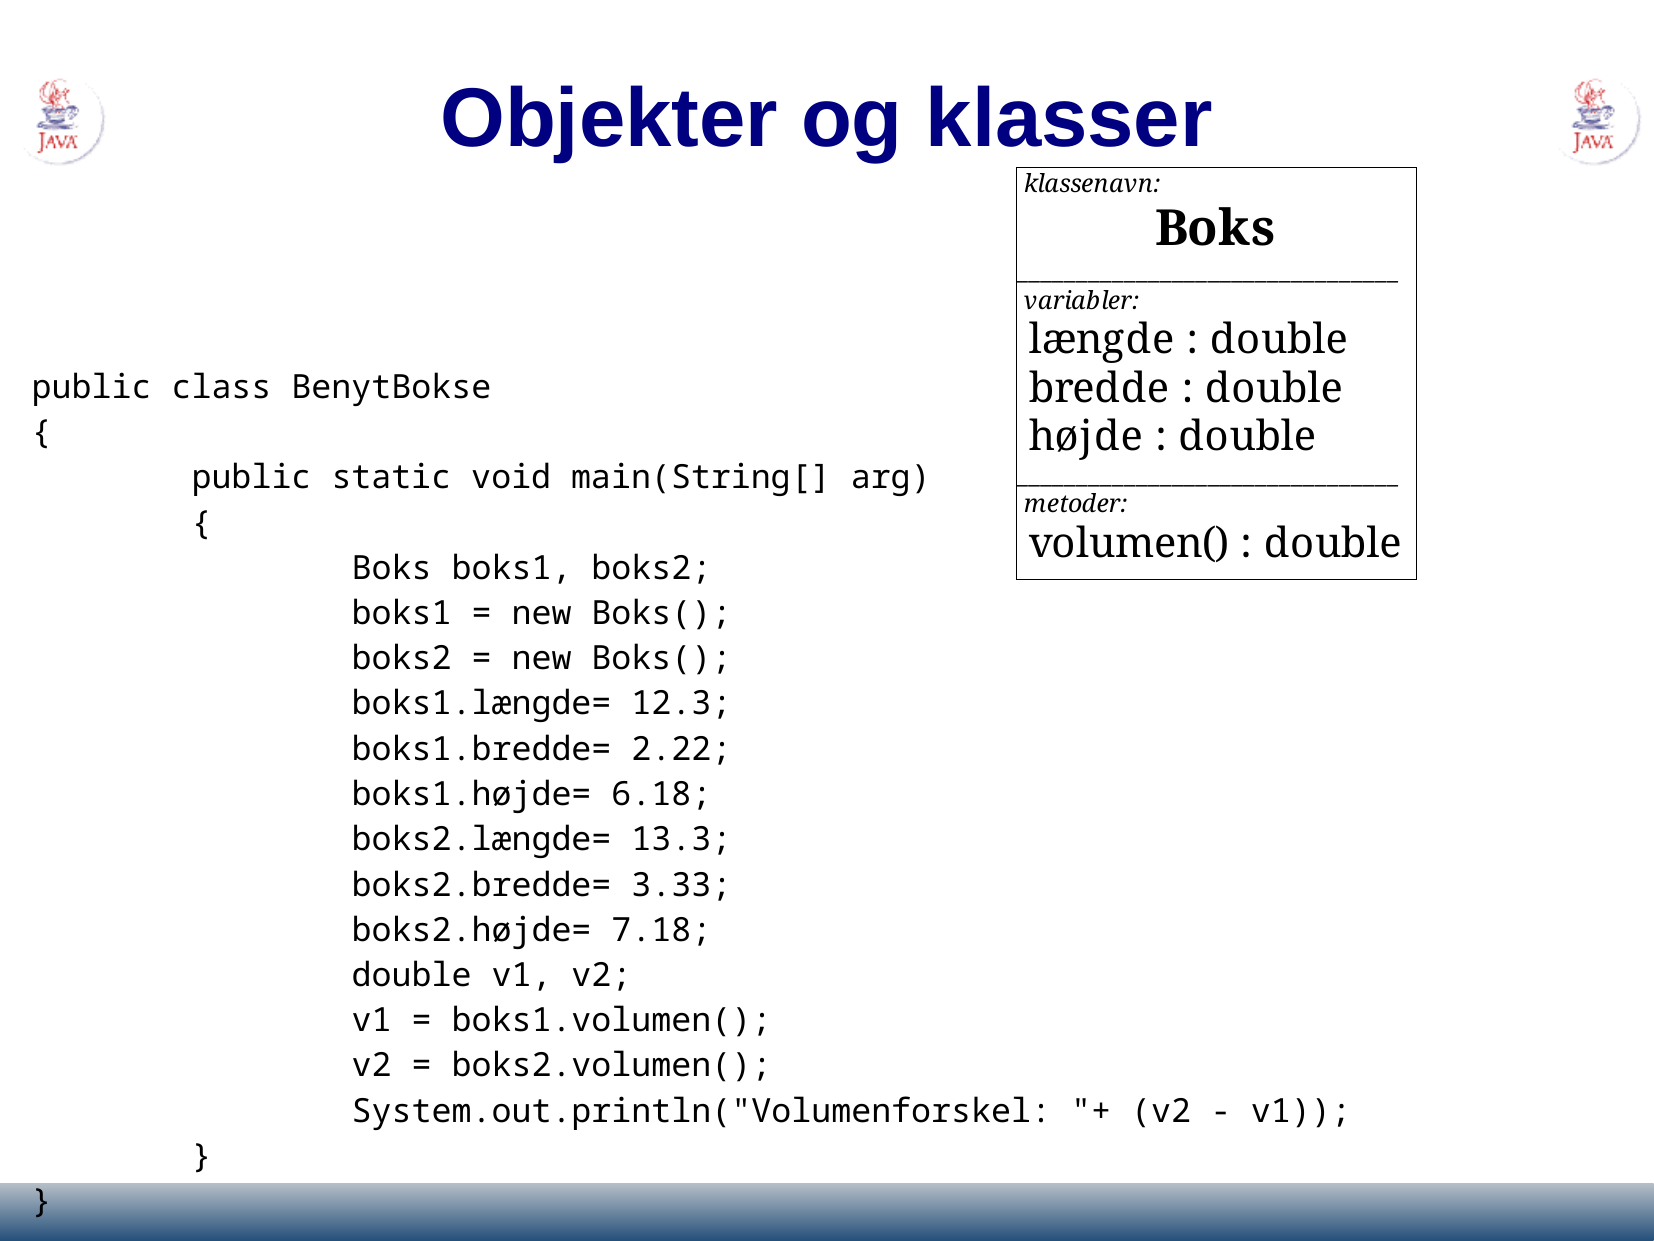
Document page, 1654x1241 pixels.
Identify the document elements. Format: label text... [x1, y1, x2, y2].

title Objekter og klasser [105, 14, 1549, 222]
text_box public class BenytBokse { public static void main(String[] arg) { Boks boks1, boks2; boks1 = new Boks(); boks2 = new Boks(); boks1.længde= 12.3; boks1.bredde= 2.22; boks1.højde= 6.18; boks2.længde= 13.3; boks2.bredde= 3.33; boks2.højde= 7.18; double v1, v2; v1 = boks1.volumen(); v2 = boks2.volumen(); System.out.println("Volumenforskel: "+ (v2 - v1)); } } Volumenforskel: 149.24394 [31, 362, 1319, 1172]
chart [999, 158, 1443, 618]
picture [10, 71, 105, 169]
picture [1549, 71, 1645, 169]
